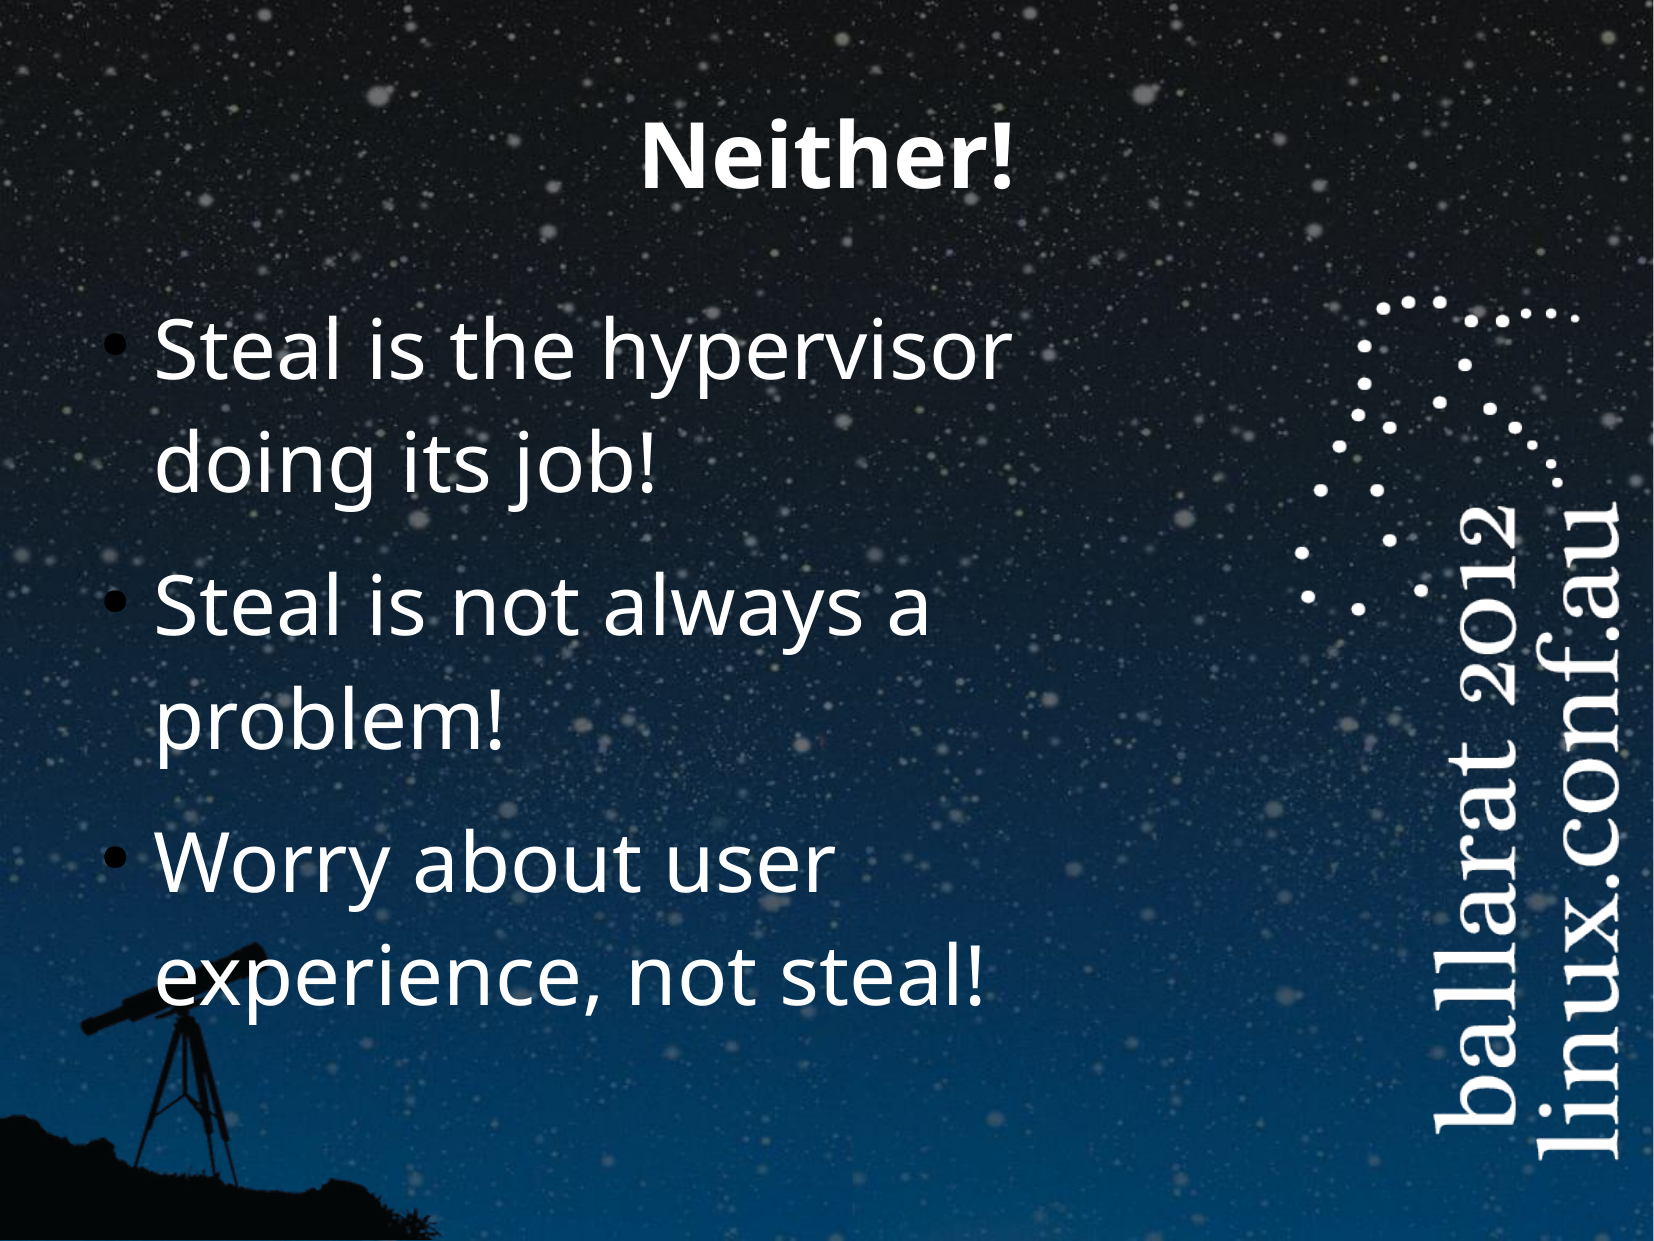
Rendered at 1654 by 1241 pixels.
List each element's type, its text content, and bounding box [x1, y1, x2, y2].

title Neither! [82, 49, 1571, 257]
list Steal is the hypervisor doing its job! Steal is not always a problem! Worry about user experience, not steal! [82, 290, 1241, 1109]
picture [0, 0, 1654, 1241]
